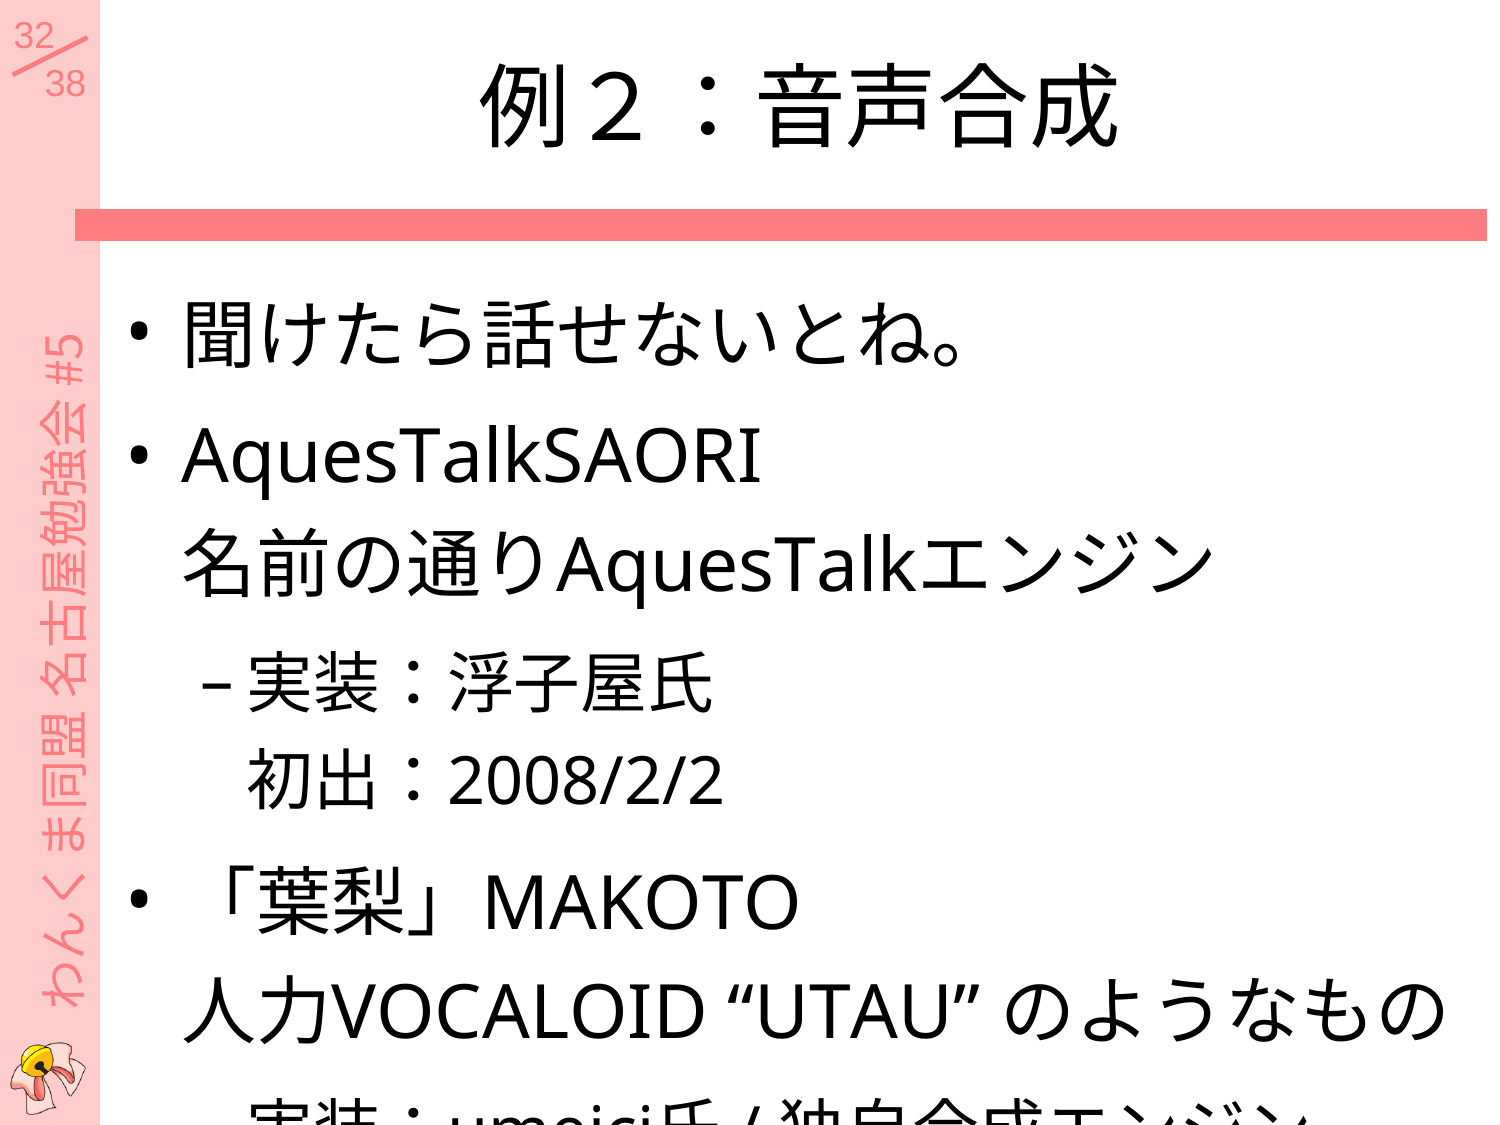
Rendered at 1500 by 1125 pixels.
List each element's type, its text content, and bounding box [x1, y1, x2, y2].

title 例２：音声合成 [125, 0, 1476, 218]
picture [10, 1042, 86, 1115]
list 聞けたら話せないとね。 AquesTalkSAORI 名前の通りAquesTalkエンジン 実装：浮子屋氏 初出：2008/2/2 「葉梨」MAKOTO 人力VOCALOID “UTAU” のようなもの 実装：umeici氏 / 独自合成エンジン 初出：2001/11/27 [125, 275, 1476, 1101]
